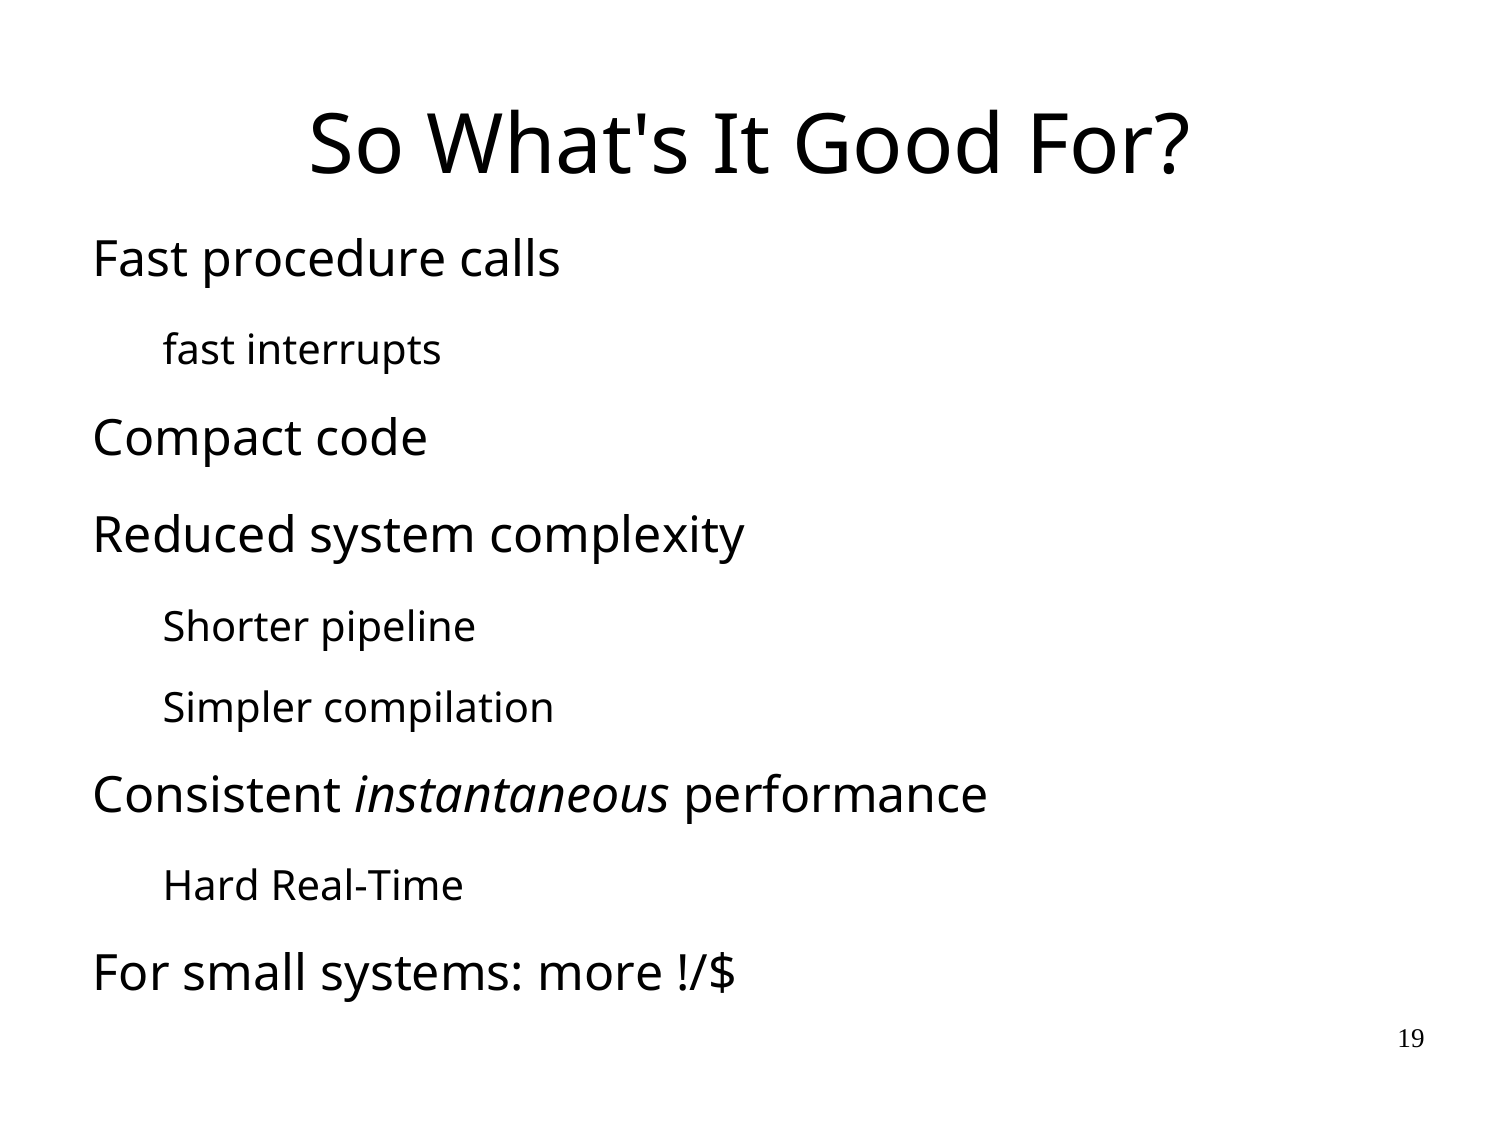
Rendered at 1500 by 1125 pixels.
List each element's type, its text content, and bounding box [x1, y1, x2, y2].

list Fast procedure calls fast interrupts Compact code Reduced system complexity Shorter pipeline Simpler compilation Consistent instantaneous performance Hard Real-Time For small systems: more !/$ [76, 220, 1427, 934]
title So What's It Good For? [75, 86, 1426, 191]
